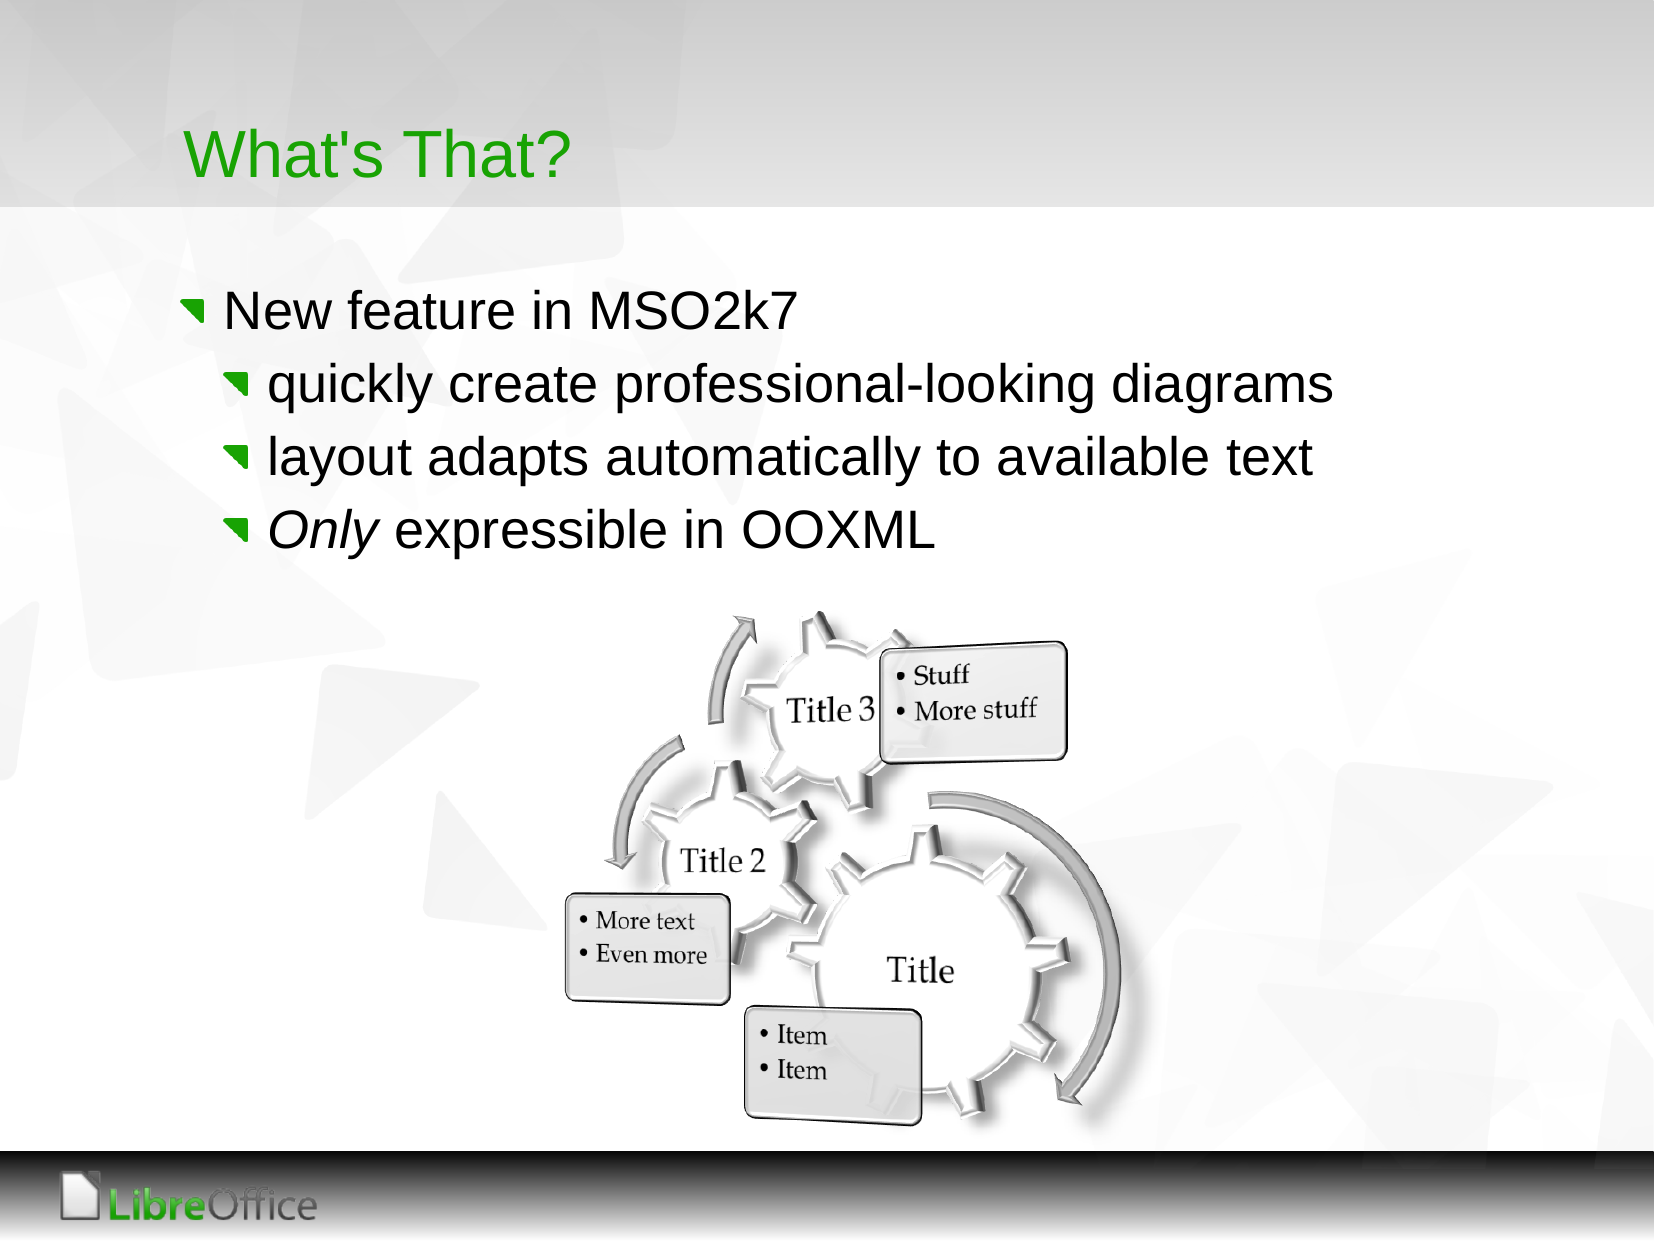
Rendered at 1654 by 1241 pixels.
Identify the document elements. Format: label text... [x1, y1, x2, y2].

picture [0, 0, 1654, 1169]
title What's That? [183, 65, 1530, 245]
picture [41, 1152, 337, 1240]
list New feature in MSO2k7 quickly create professional-looking diagrams layout adapts automatically to available text Only expressible in OOXML [180, 280, 1547, 561]
